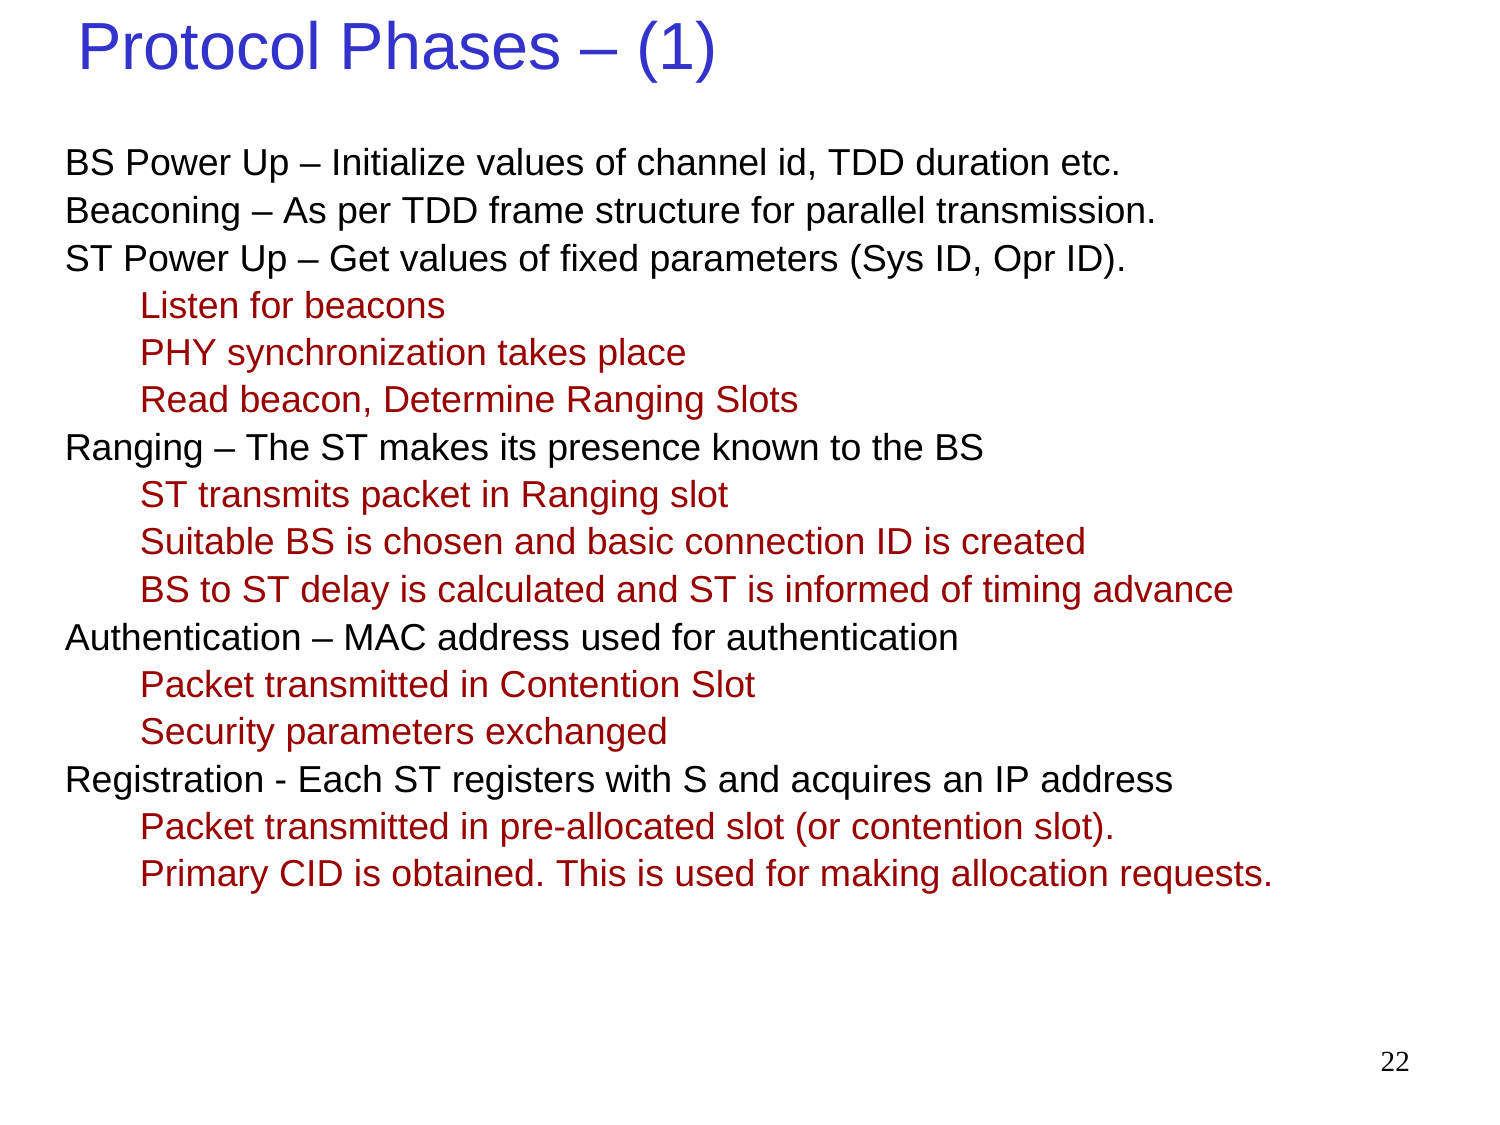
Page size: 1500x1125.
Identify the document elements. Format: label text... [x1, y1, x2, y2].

list BS Power Up – Initialize values of channel id, TDD duration etc. Beaconing – As per TDD frame structure for parallel transmission. ST Power Up – Get values of fixed parameters (Sys ID, Opr ID). Listen for beacons PHY synchronization takes place Read beacon, Determine Ranging Slots Ranging – The ST makes its presence known to the BS ST transmits packet in Ranging slot Suitable BS is chosen and basic connection ID is created BS to ST delay is calculated and ST is informed of timing advance Authentication – MAC address used for authentication Packet transmitted in Contention Slot Security parameters exchanged Registration - Each ST registers with S and acquires an IP address Packet transmitted in pre-allocated slot (or contention slot). Primary CID is obtained. This is used for making allocation requests. [49, 137, 1425, 1026]
title Protocol Phases – (1) [62, 0, 1413, 93]
